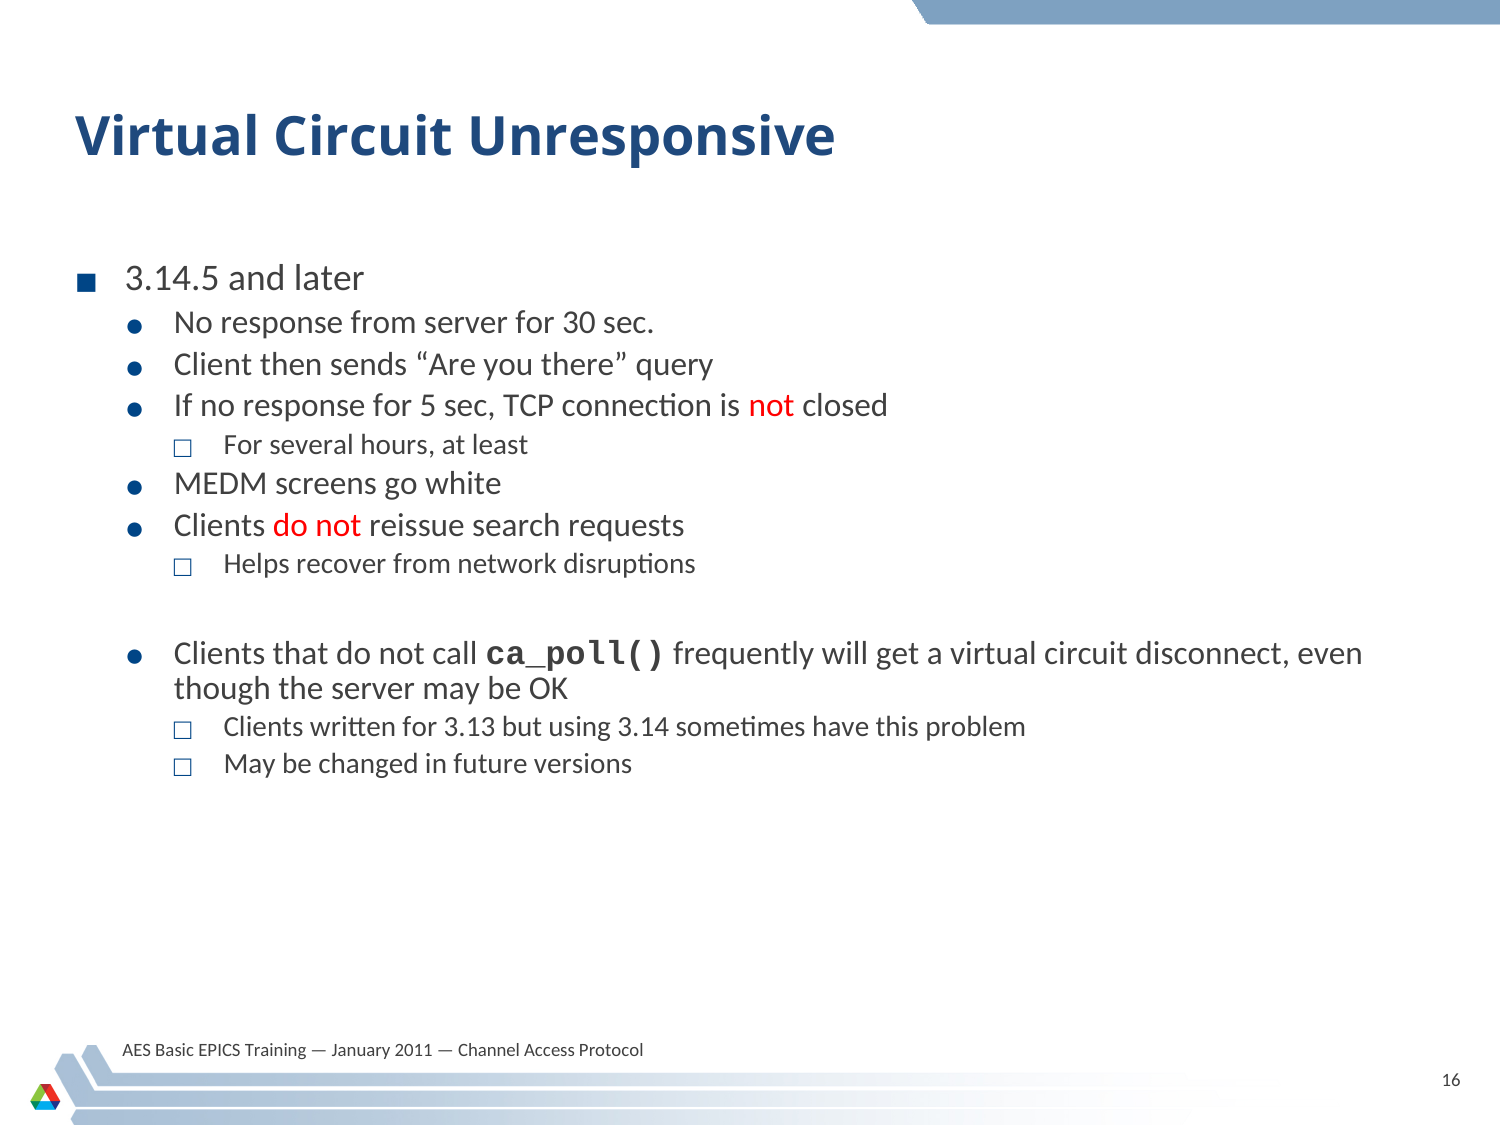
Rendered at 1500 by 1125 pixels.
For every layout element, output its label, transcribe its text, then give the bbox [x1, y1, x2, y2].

picture [0, 0, 1500, 26]
list 3.14.5 and later No response from server for 30 sec. Client then sends “Are you there” query If no response for 5 sec, TCP connection is not closed For several hours, at least MEDM screens go white Clients do not reissue search requests Helps recover from network disruptions Clients that do not call ca_poll() frequently will get a virtual circuit disconnect, even though the server may be OK Clients written for 3.13 but using 3.14 sometimes have this problem May be changed in future versions [75, 262, 1426, 847]
picture [0, 1037, 1500, 1125]
title Virtual Circuit Unresponsive [75, 103, 1426, 167]
